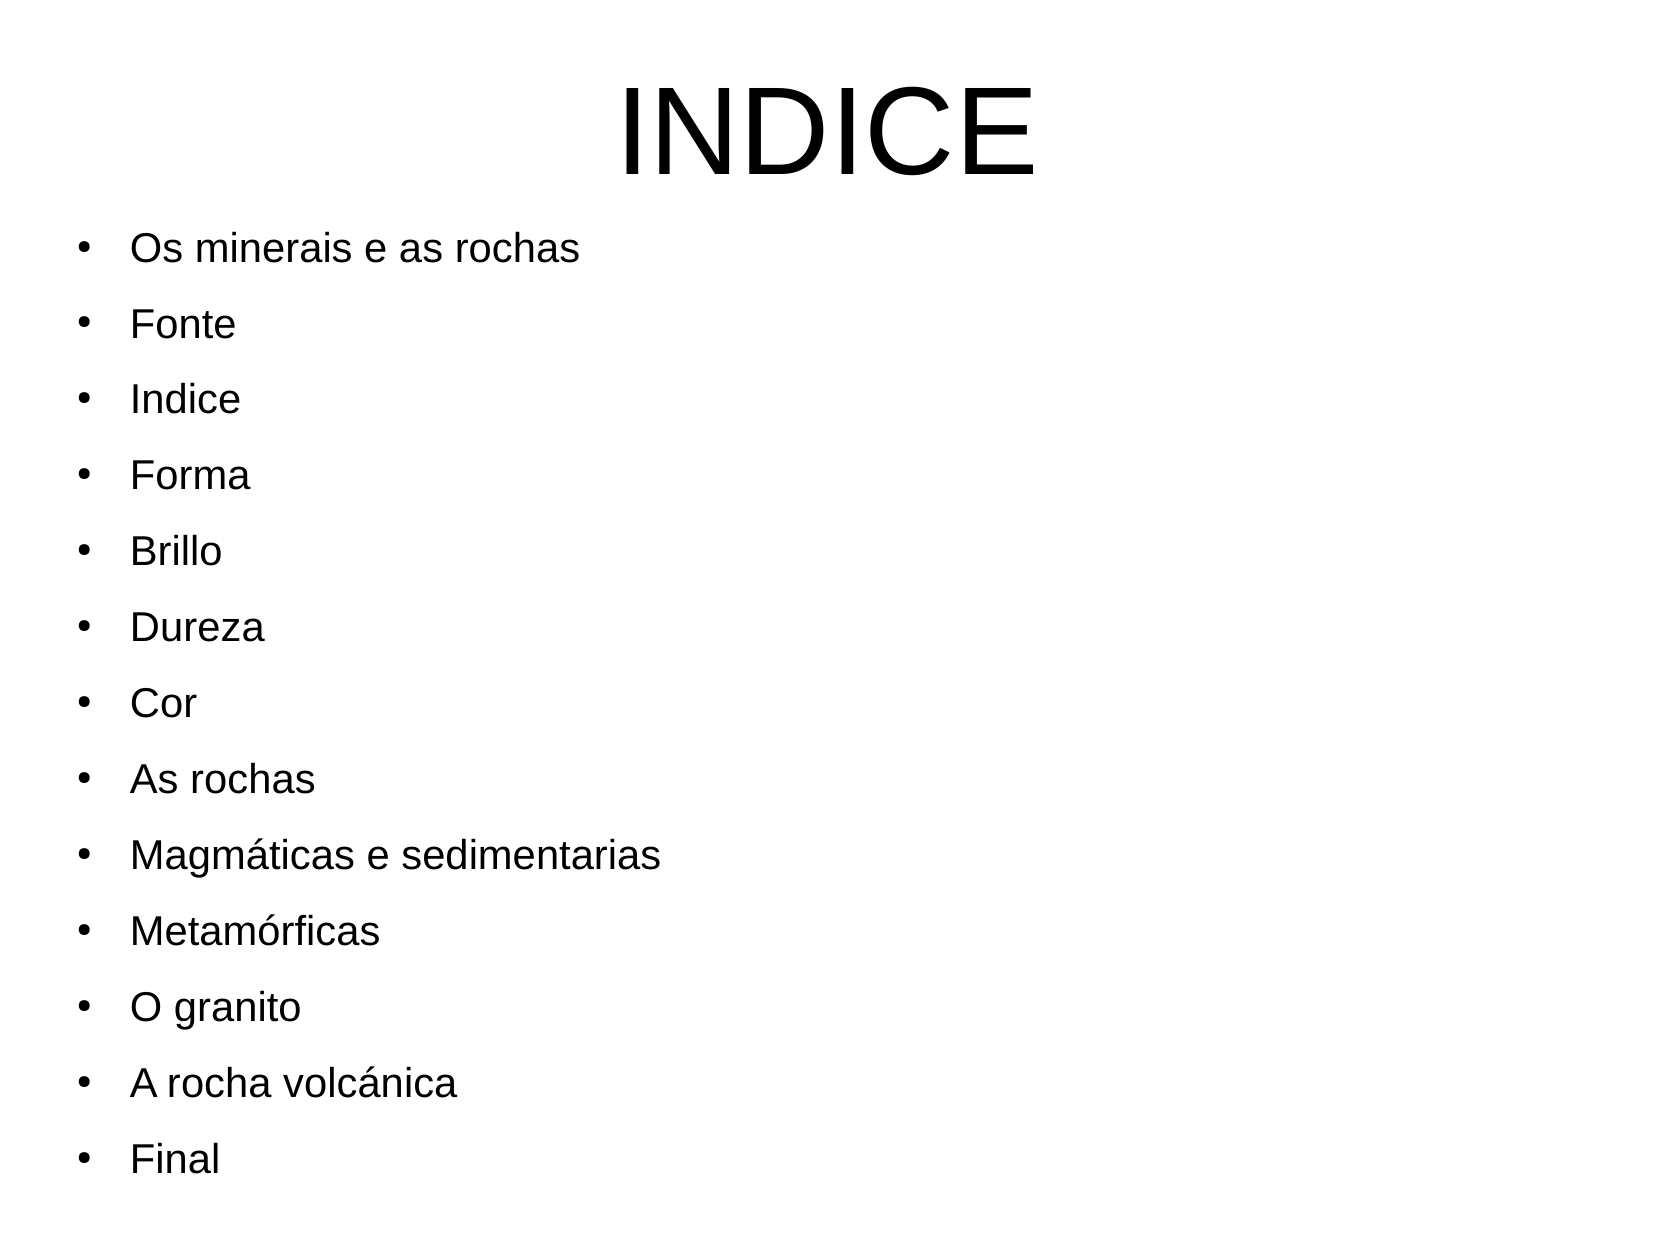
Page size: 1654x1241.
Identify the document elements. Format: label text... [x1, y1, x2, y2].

title INDICE [82, 49, 1571, 213]
list Os minerais e as rochas Fonte Indice Forma Brillo Dureza Cor As rochas Magmáticas e sedimentarias Metamórficas O granito A rocha volcánica Final [59, 224, 1548, 1241]
